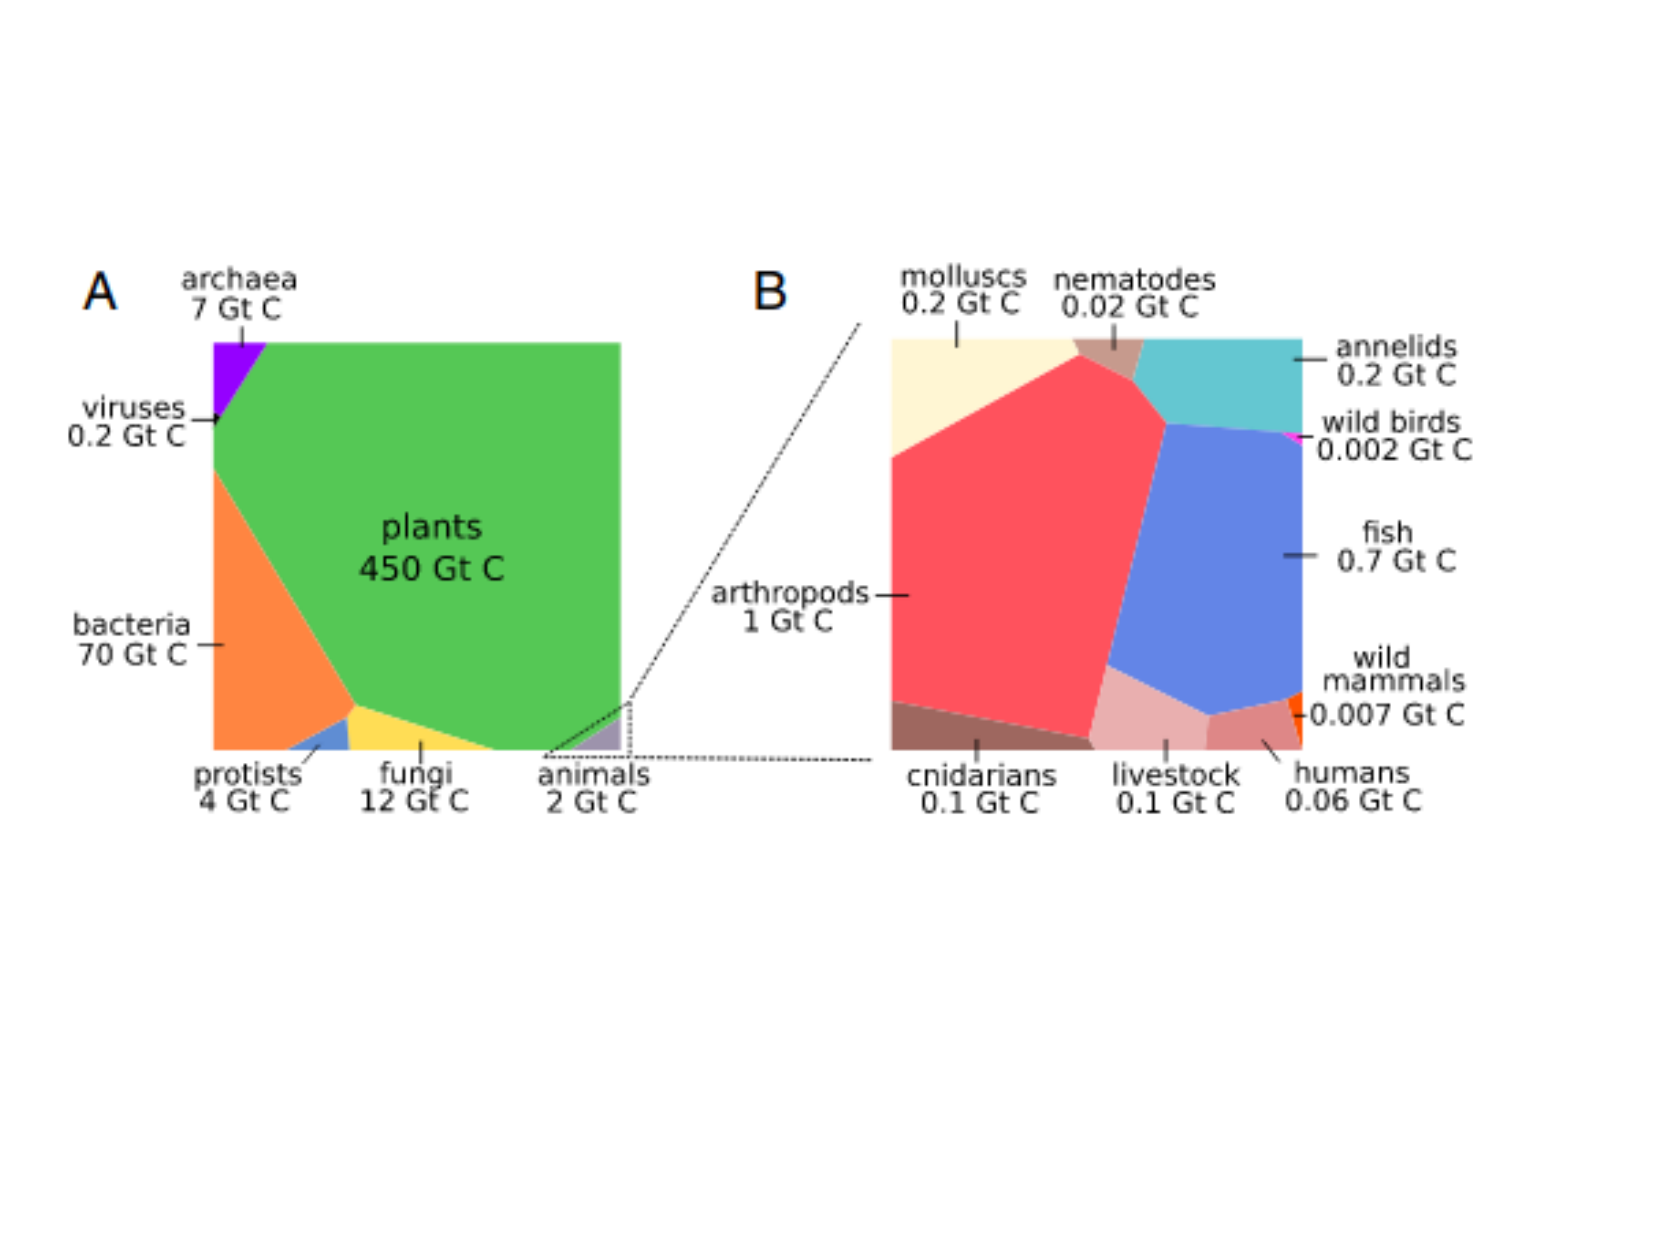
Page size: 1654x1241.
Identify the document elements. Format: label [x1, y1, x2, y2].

picture [15, 209, 1555, 826]
